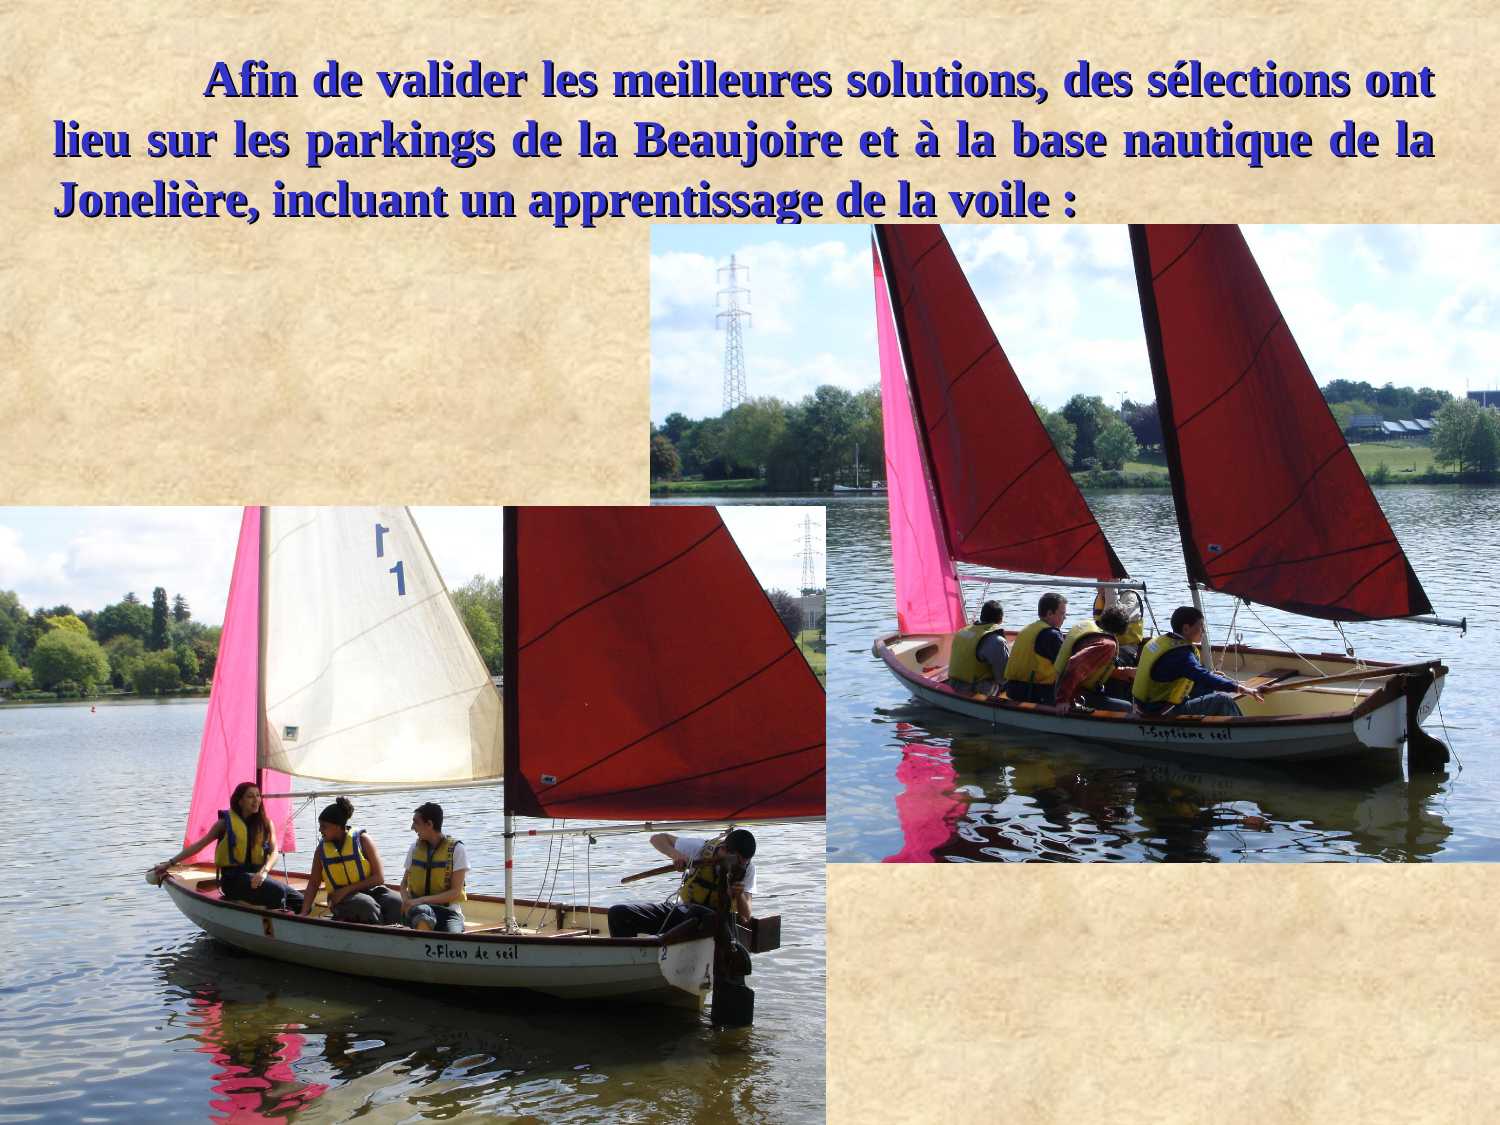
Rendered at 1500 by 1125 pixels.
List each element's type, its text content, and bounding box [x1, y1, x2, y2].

text_box Afin de valider les meilleures solutions, des sélections ont lieu sur les parkings de la Beaujoire et à la base nautique de la Jonelière, incluant un apprentissage de la voile : [37, 37, 1450, 233]
picture [0, 0, 1500, 1125]
